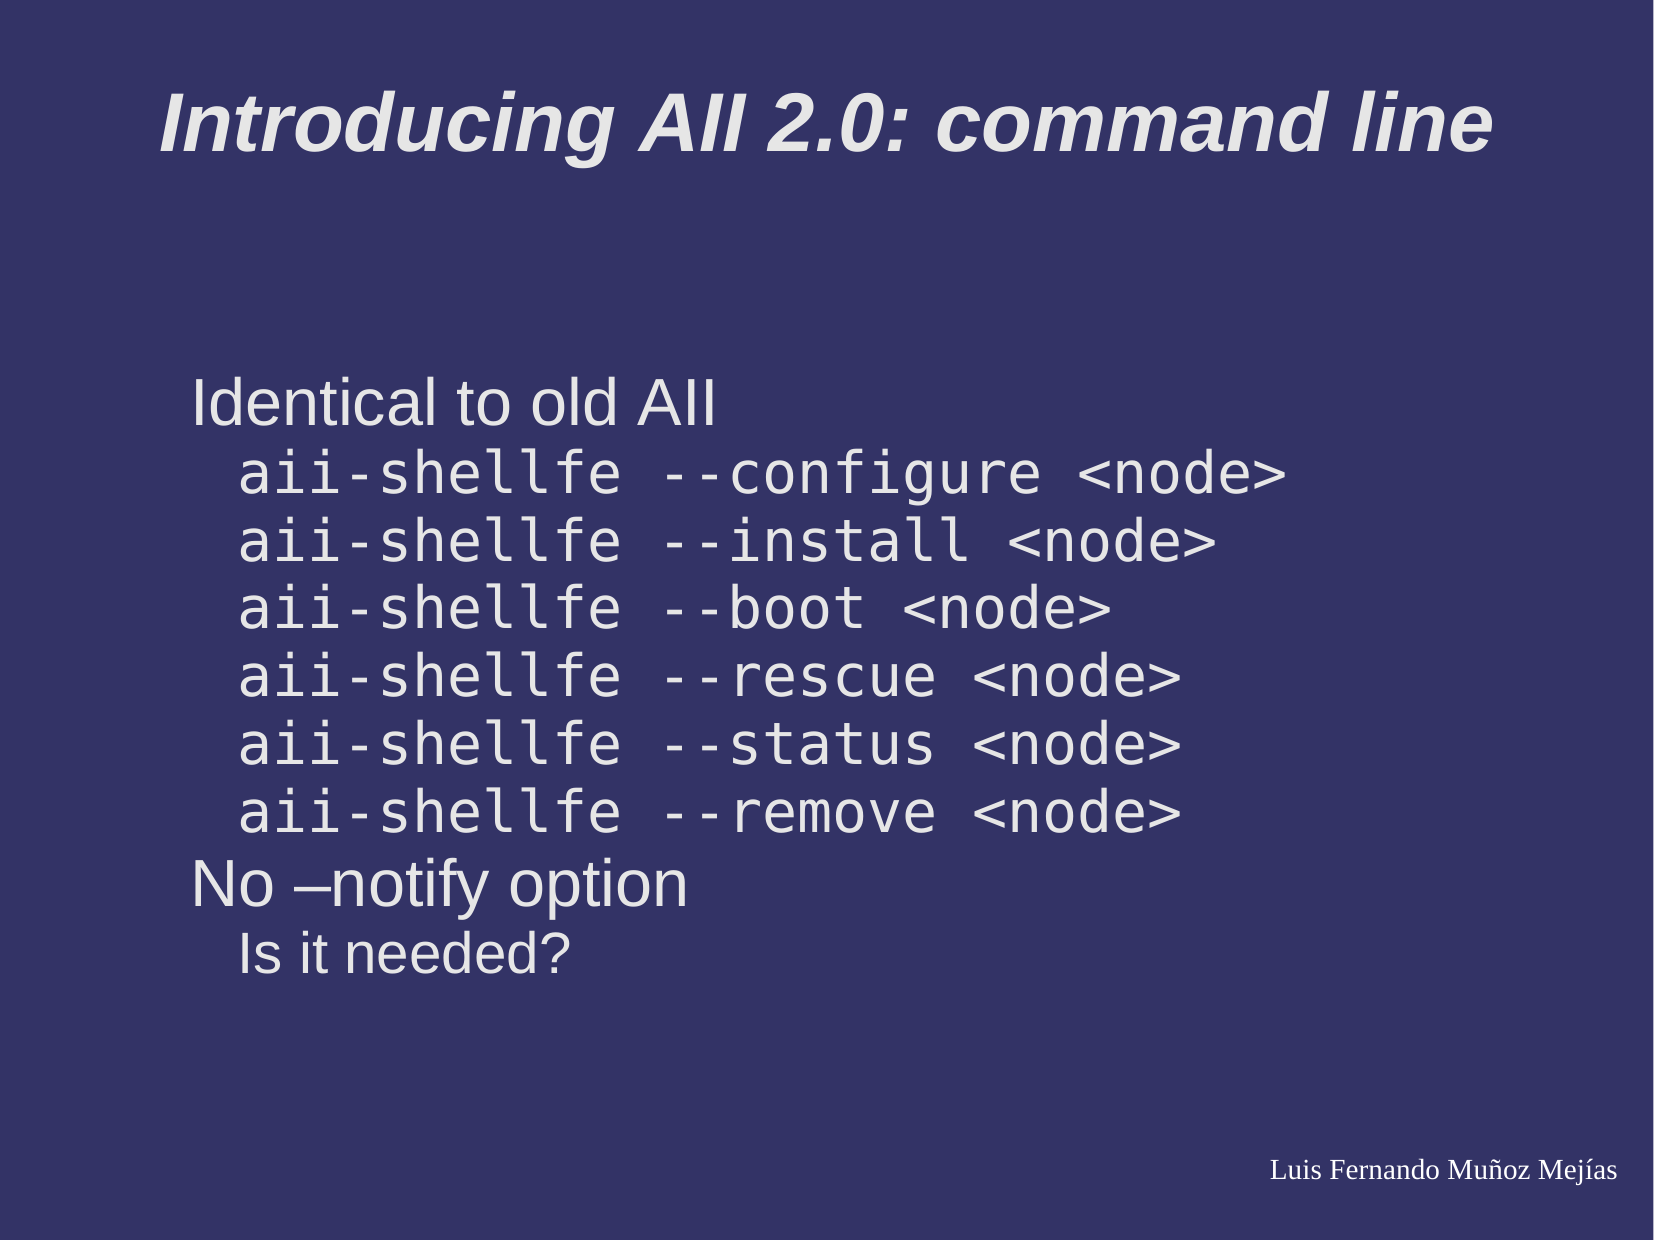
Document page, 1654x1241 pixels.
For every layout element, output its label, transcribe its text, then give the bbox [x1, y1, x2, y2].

list Identical to old AII aii-shellfe --configure <node> aii-shellfe --install <node> aii-shellfe --boot <node> aii-shellfe --rescue <node> aii-shellfe --status <node> aii-shellfe --remove <node> No –notify option Is it needed? [178, 364, 1570, 1147]
title Introducing AII 2.0: command line [121, 19, 1534, 227]
